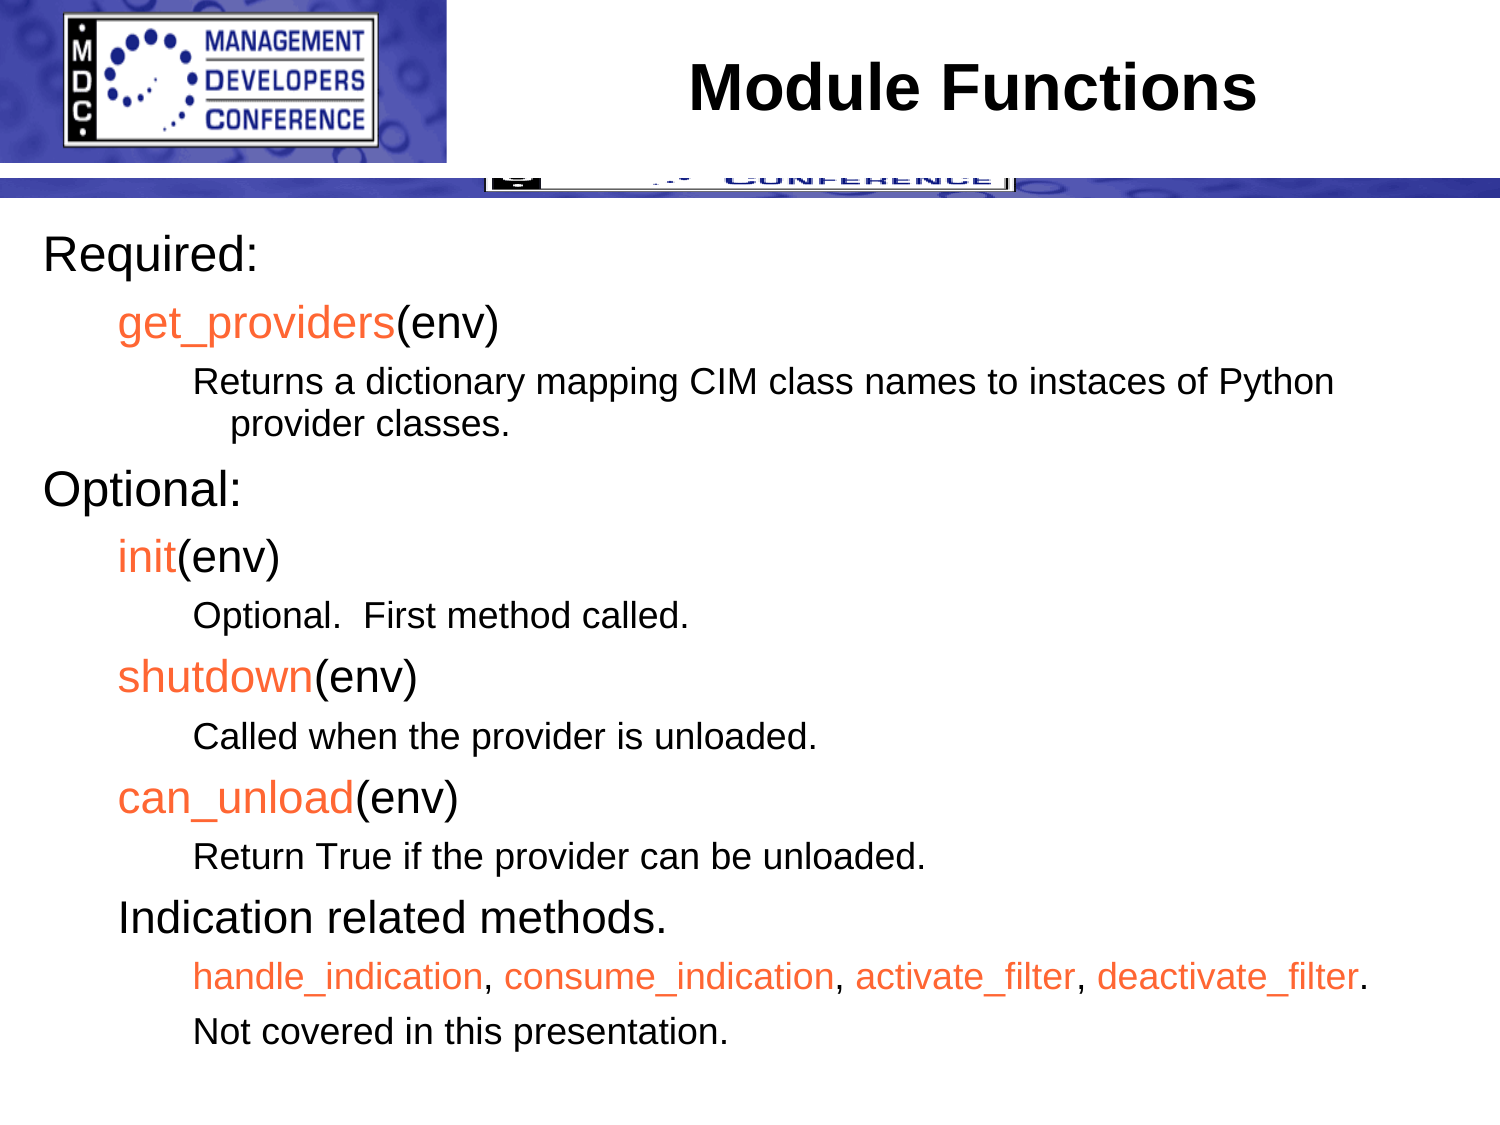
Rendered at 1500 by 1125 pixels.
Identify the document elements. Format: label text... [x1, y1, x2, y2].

list Required: get_providers(env) Returns a dictionary mapping CIM class names to instaces of Python provider classes. Optional: init(env) Optional. First method called. shutdown(env) Called when the provider is unloaded. can_unload(env) Return True if the provider can be unloaded. Indication related methods. handle_indication, consume_indication, activate_filter, deactivate_filter. Not covered in this presentation. [42, 226, 1433, 1082]
picture [0, 178, 1500, 198]
picture [0, 0, 447, 163]
title Module Functions [447, 0, 1500, 176]
